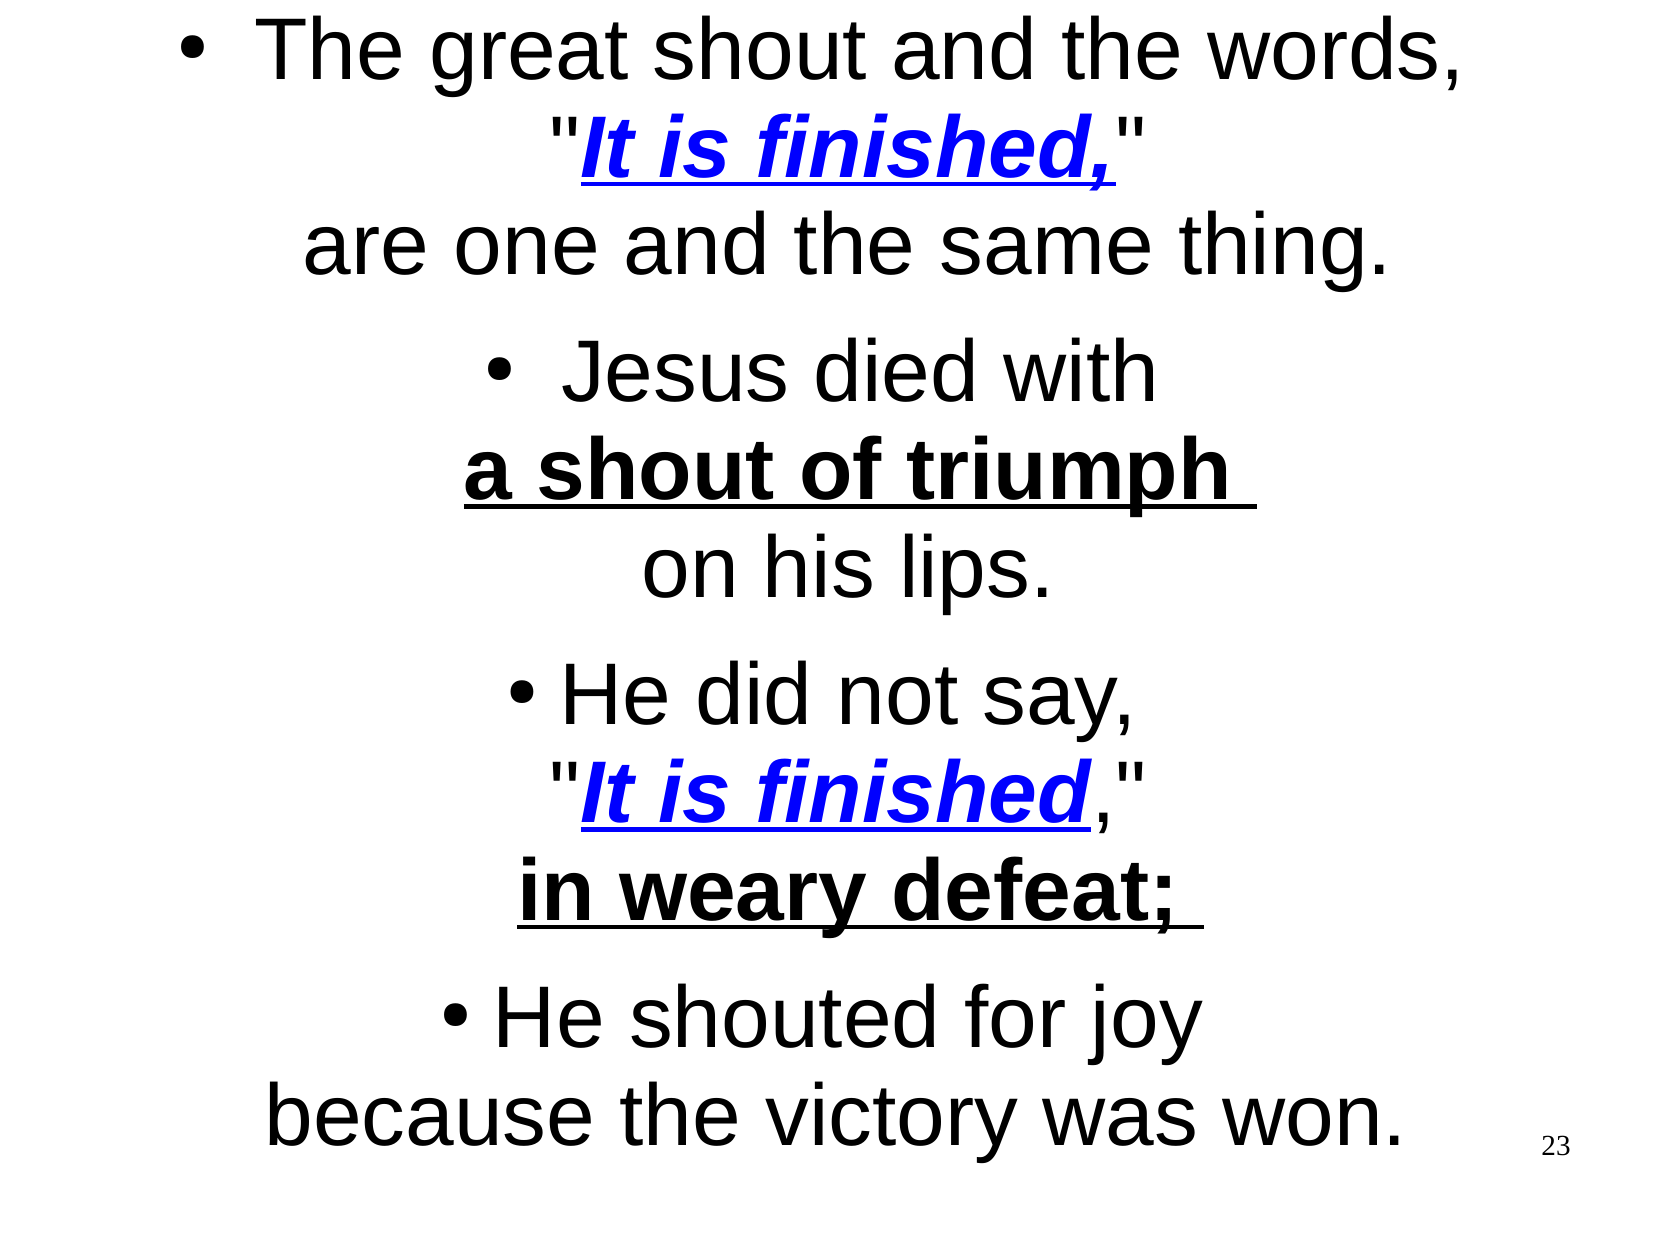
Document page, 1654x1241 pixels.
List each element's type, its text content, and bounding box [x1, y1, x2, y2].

list The great shout and the words, "It is finished," are one and the same thing. Jesus died with a shout of triumph on his lips. He did not say, "It is finished," in weary defeat; He shouted for joy because the victory was won. [0, 0, 1651, 1238]
